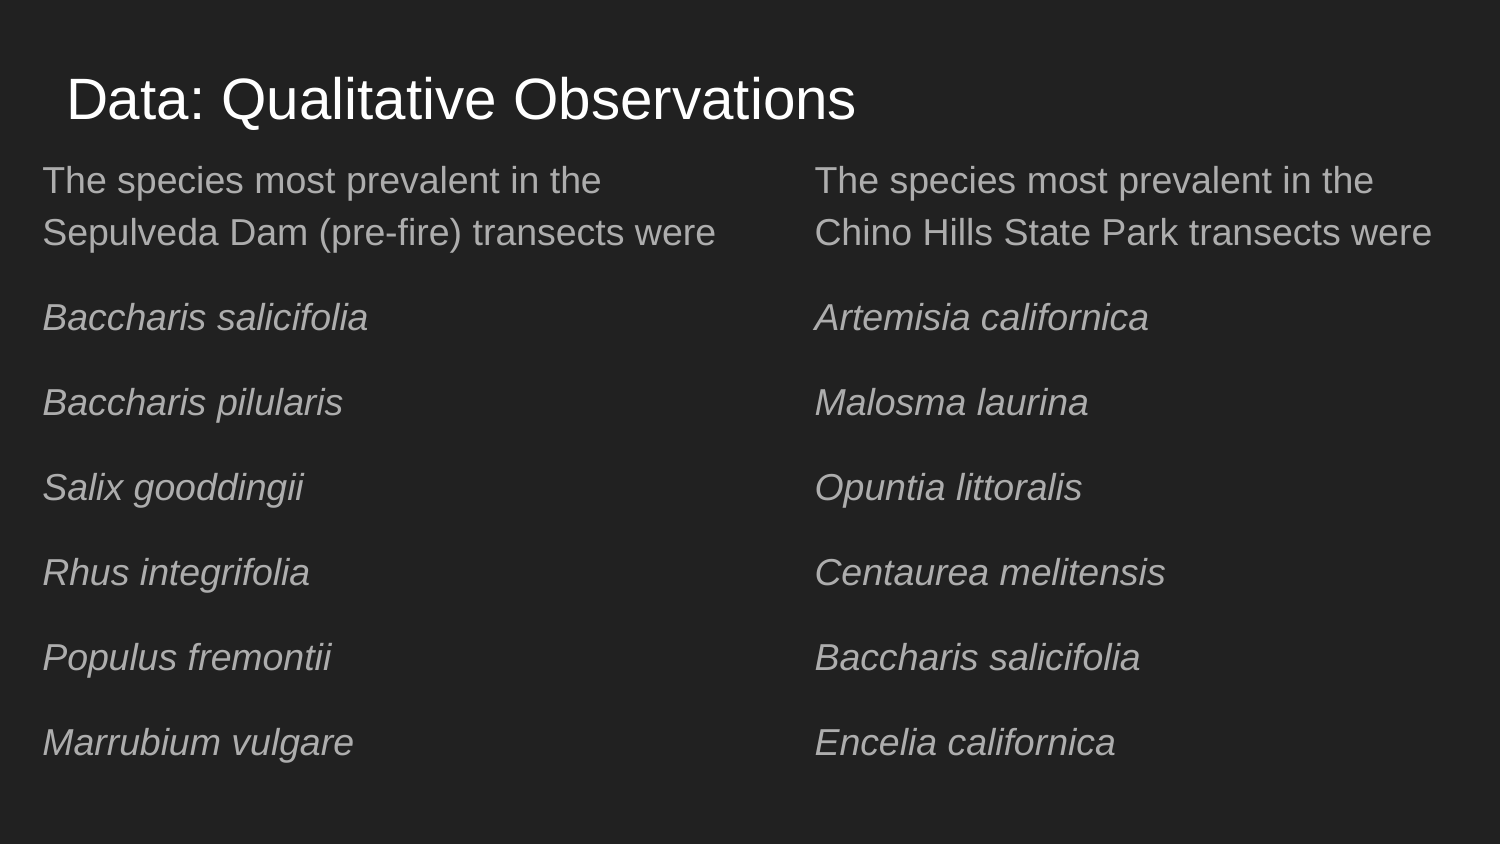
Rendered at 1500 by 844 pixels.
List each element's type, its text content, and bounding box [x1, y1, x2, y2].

list The species most prevalent in the Chino Hills State Park transects were Artemisia californica Malosma laurina Opuntia littoralis Centaurea melitensis Baccharis salicifolia Encelia californica [799, 134, 1476, 825]
list The species most prevalent in the Sepulveda Dam (pre-fire) transects were Baccharis salicifolia Baccharis pilularis Salix gooddingii Rhus integrifolia Populus fremontii Marrubium vulgare [27, 134, 762, 825]
title Data: Qualitative Observations [51, 46, 1449, 148]
